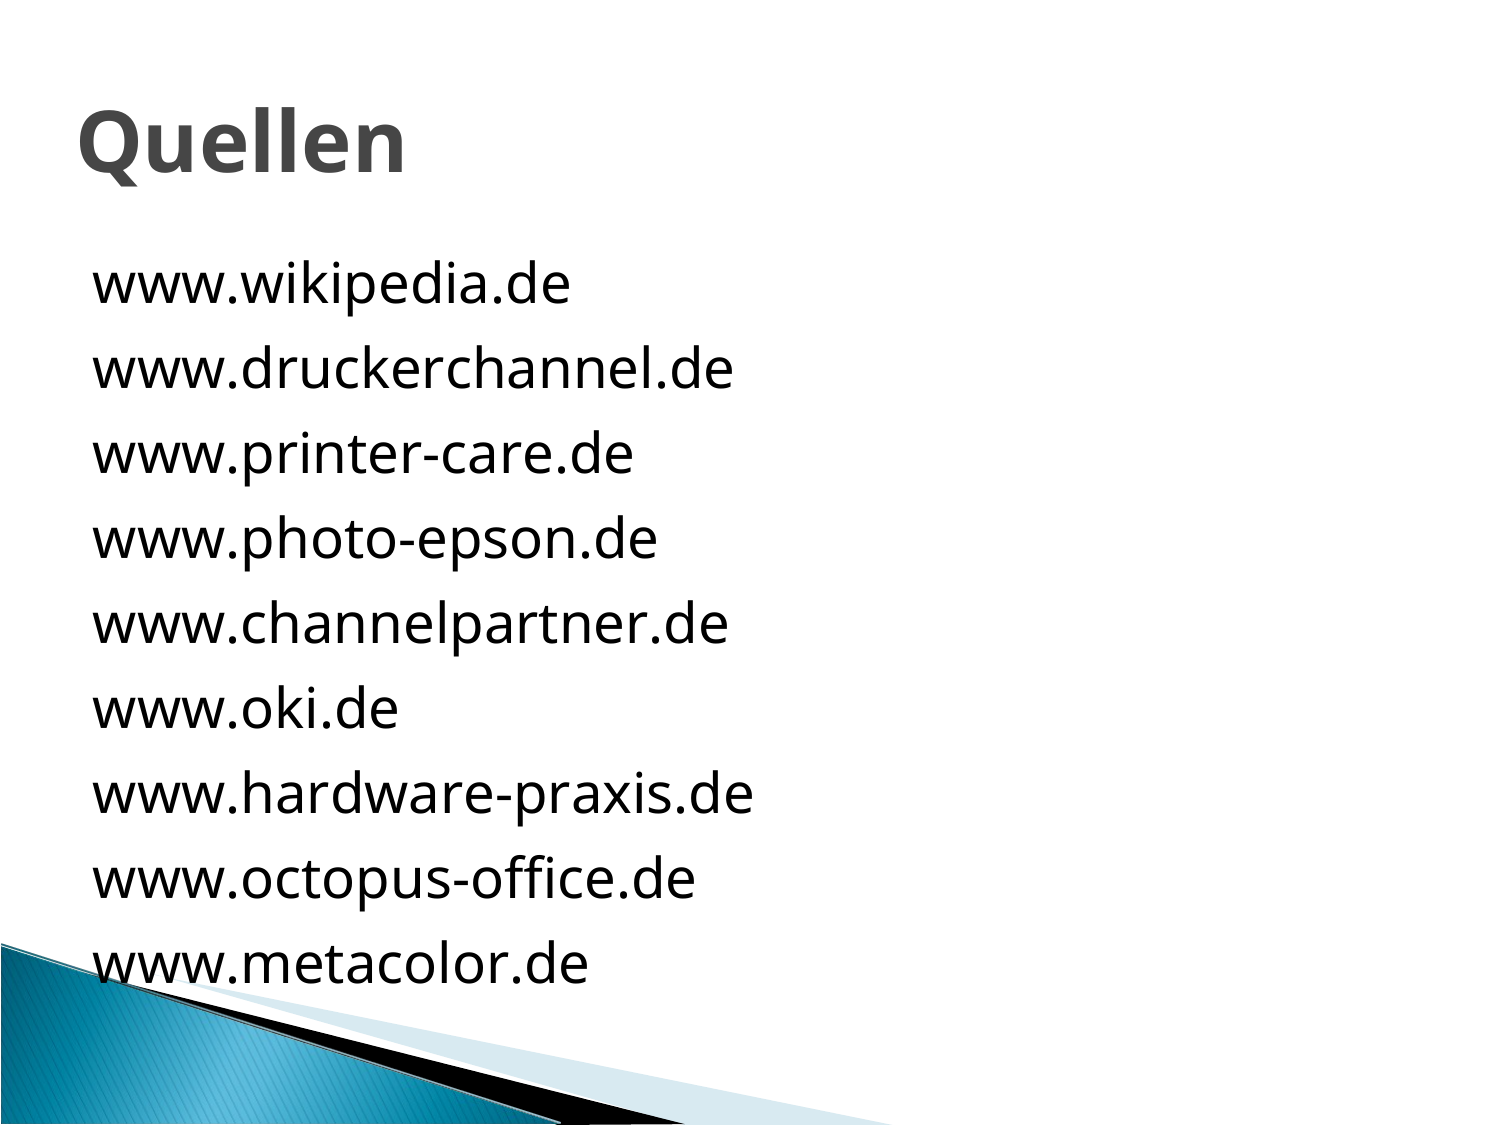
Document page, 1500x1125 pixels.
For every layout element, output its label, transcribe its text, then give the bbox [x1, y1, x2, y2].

picture [353, 971, 367, 980]
picture [460, 971, 478, 979]
list www.wikipedia.de www.druckerchannel.de www.printer-care.de www.photo-epson.de www.channelpartner.de www.oki.de www.hardware-praxis.de www.octopus-office.de www.metacolor.de [75, 242, 1426, 971]
picture [0, 942, 562, 1125]
picture [411, 971, 429, 979]
title Quellen [75, 28, 1426, 242]
picture [81, 971, 99, 977]
picture [532, 971, 549, 979]
